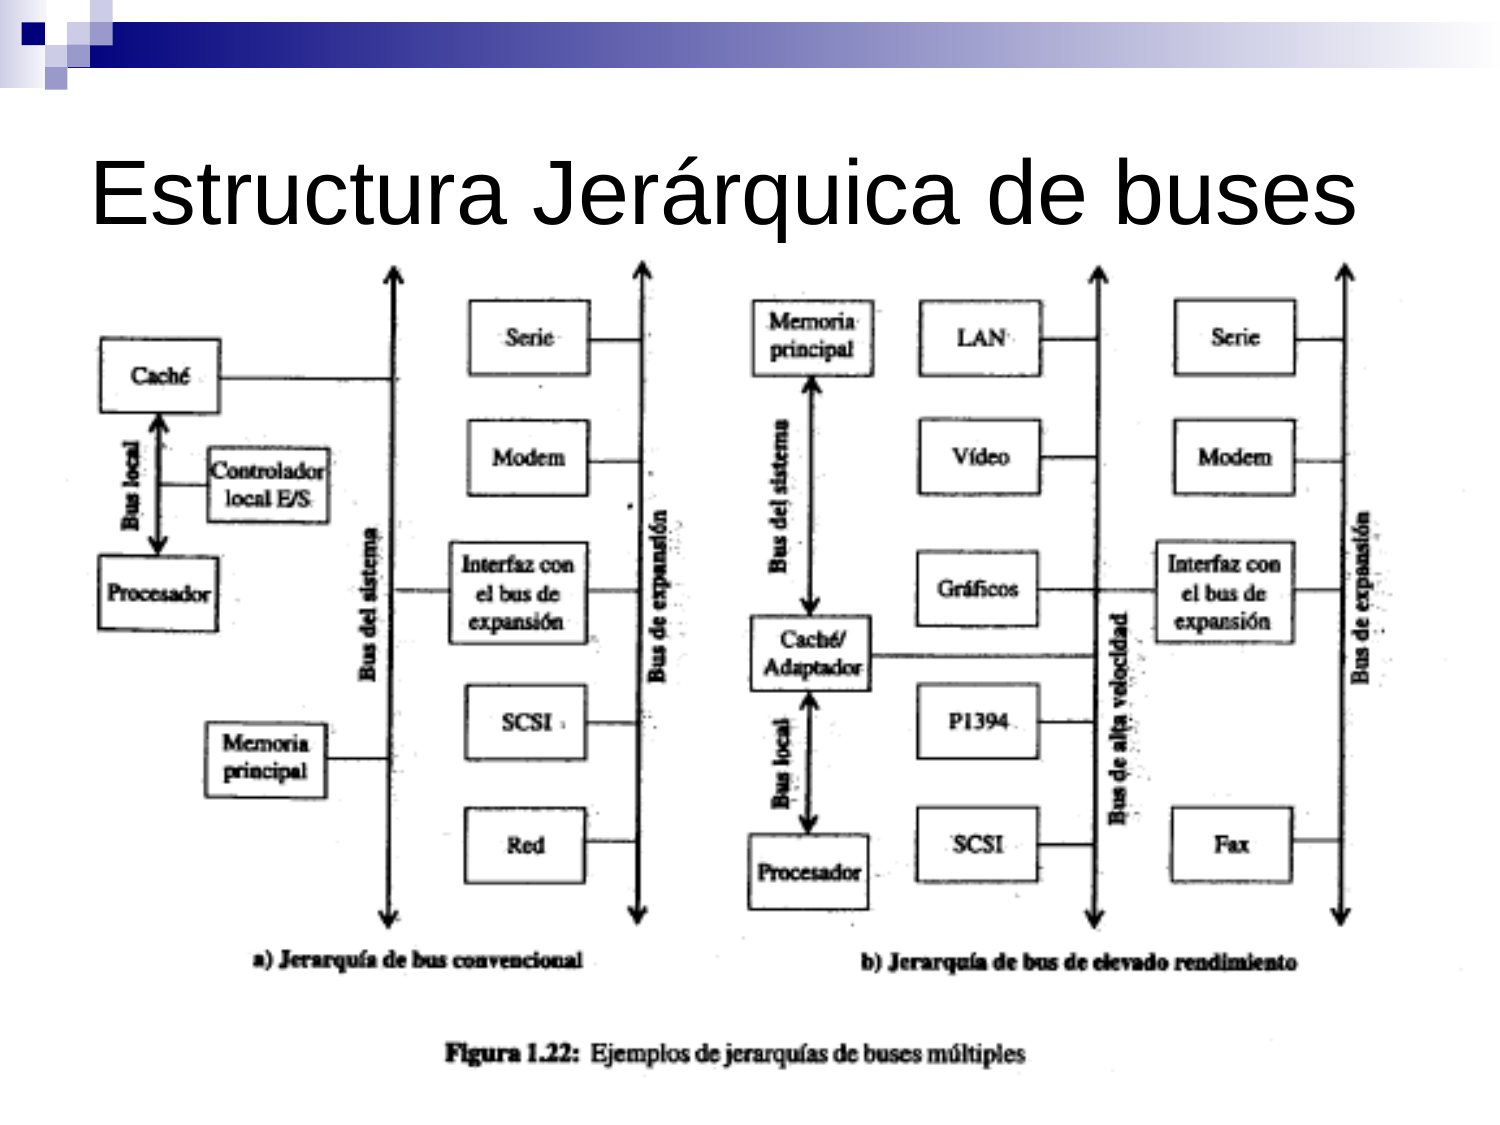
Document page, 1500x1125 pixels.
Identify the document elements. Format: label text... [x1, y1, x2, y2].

title Estructura Jerárquica de buses [75, 75, 1426, 243]
picture [64, 243, 1471, 1104]
